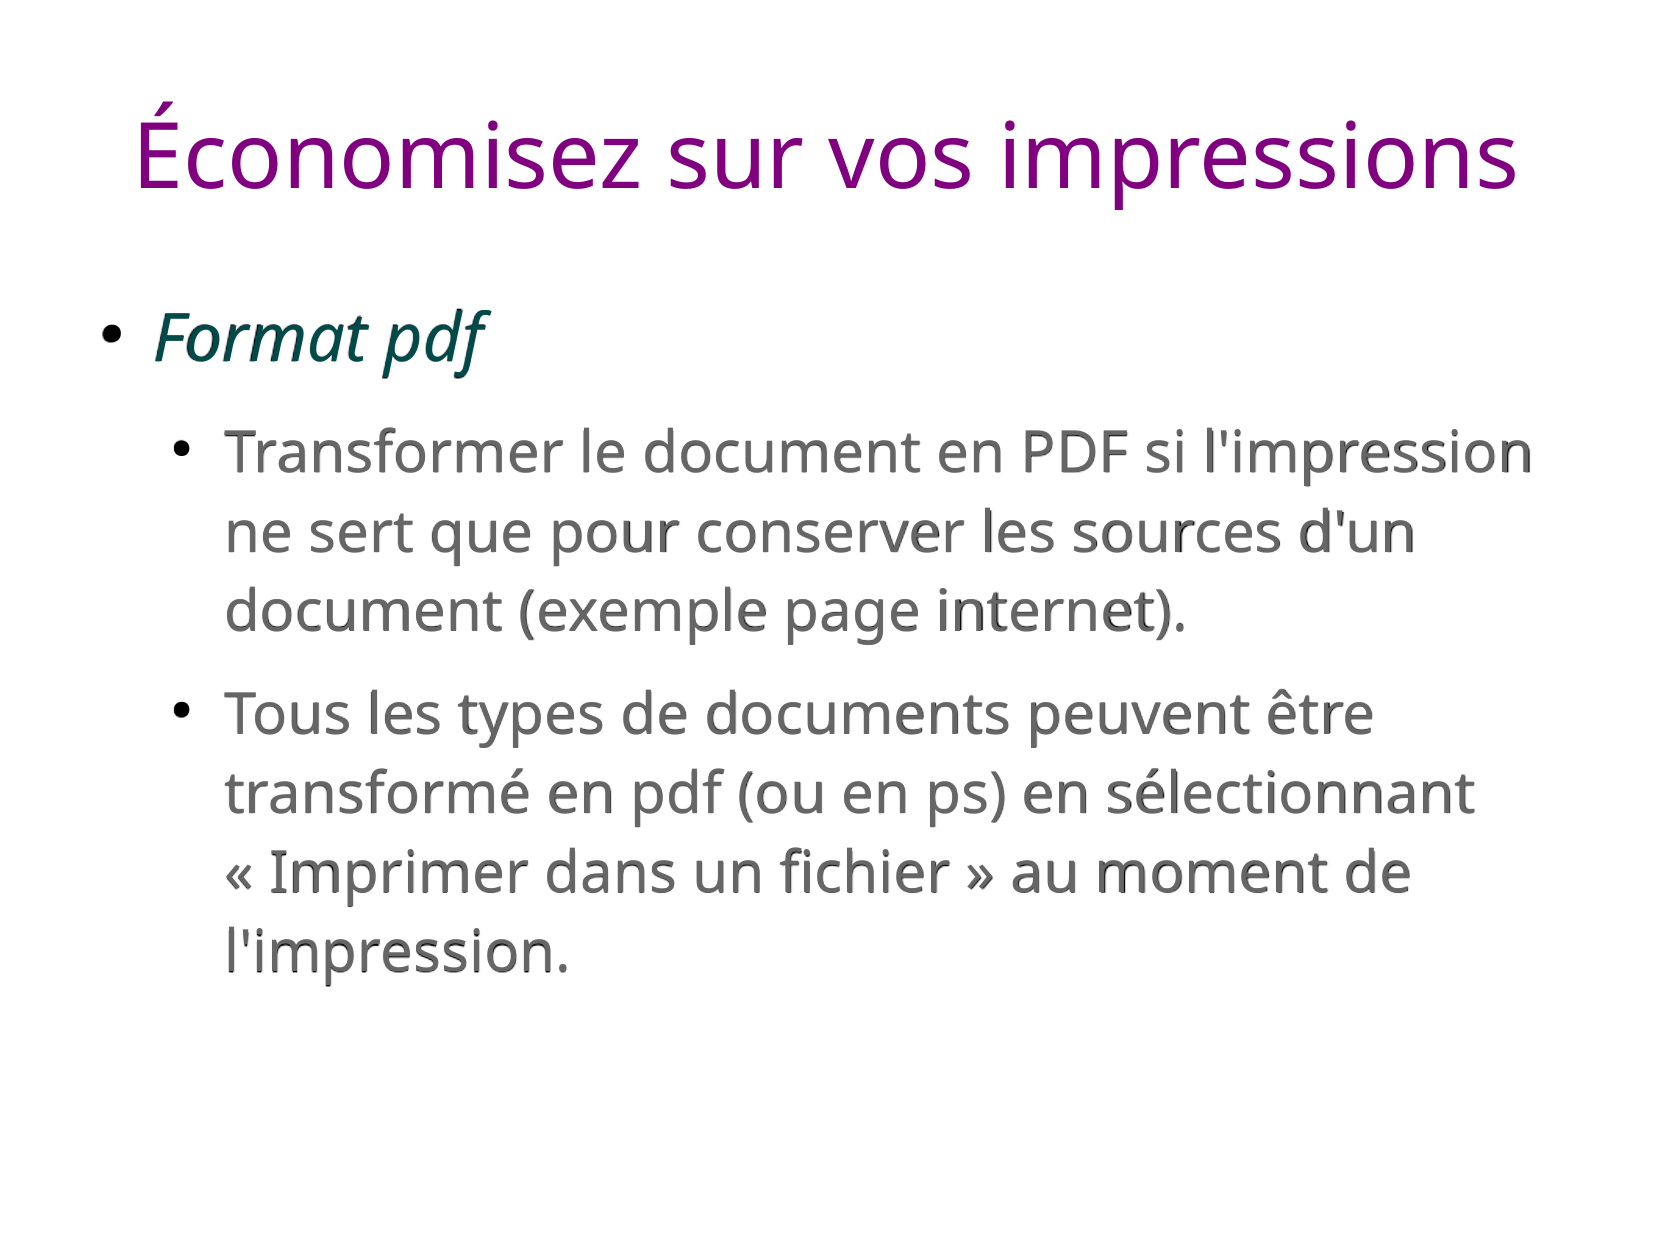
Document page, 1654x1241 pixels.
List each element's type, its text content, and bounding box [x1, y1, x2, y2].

list Format pdf Transformer le document en PDF si l'impression ne sert que pour conserver les sources d'un document (exemple page internet). Tous les types de documents peuvent être transformé en pdf (ou en ps) en sélectionnant « Imprimer dans un fichier » au moment de l'impression. [82, 290, 1571, 1109]
title Économisez sur vos impressions [82, 49, 1571, 257]
